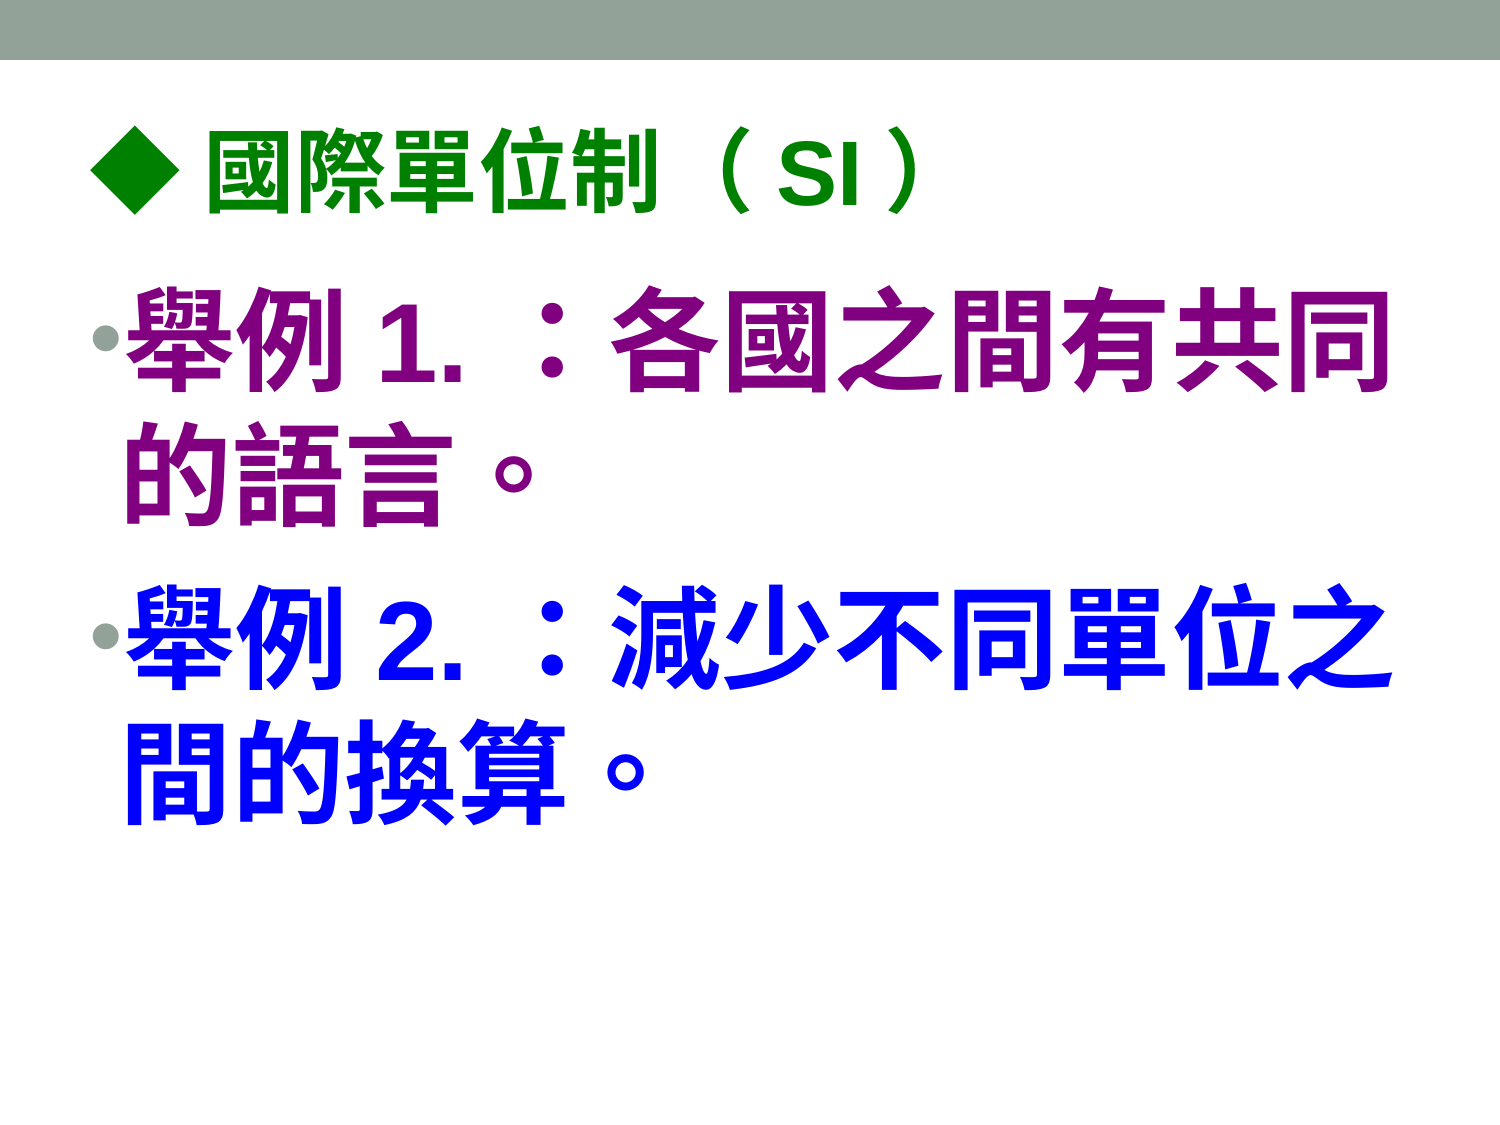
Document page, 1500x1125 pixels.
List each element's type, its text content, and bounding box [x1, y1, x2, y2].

title ◆國際單位制（SI） [75, 87, 1426, 250]
list 舉例1.：各國之間有共同的語言。 舉例2.：減少不同單位之間的換算。 [75, 262, 1426, 1063]
